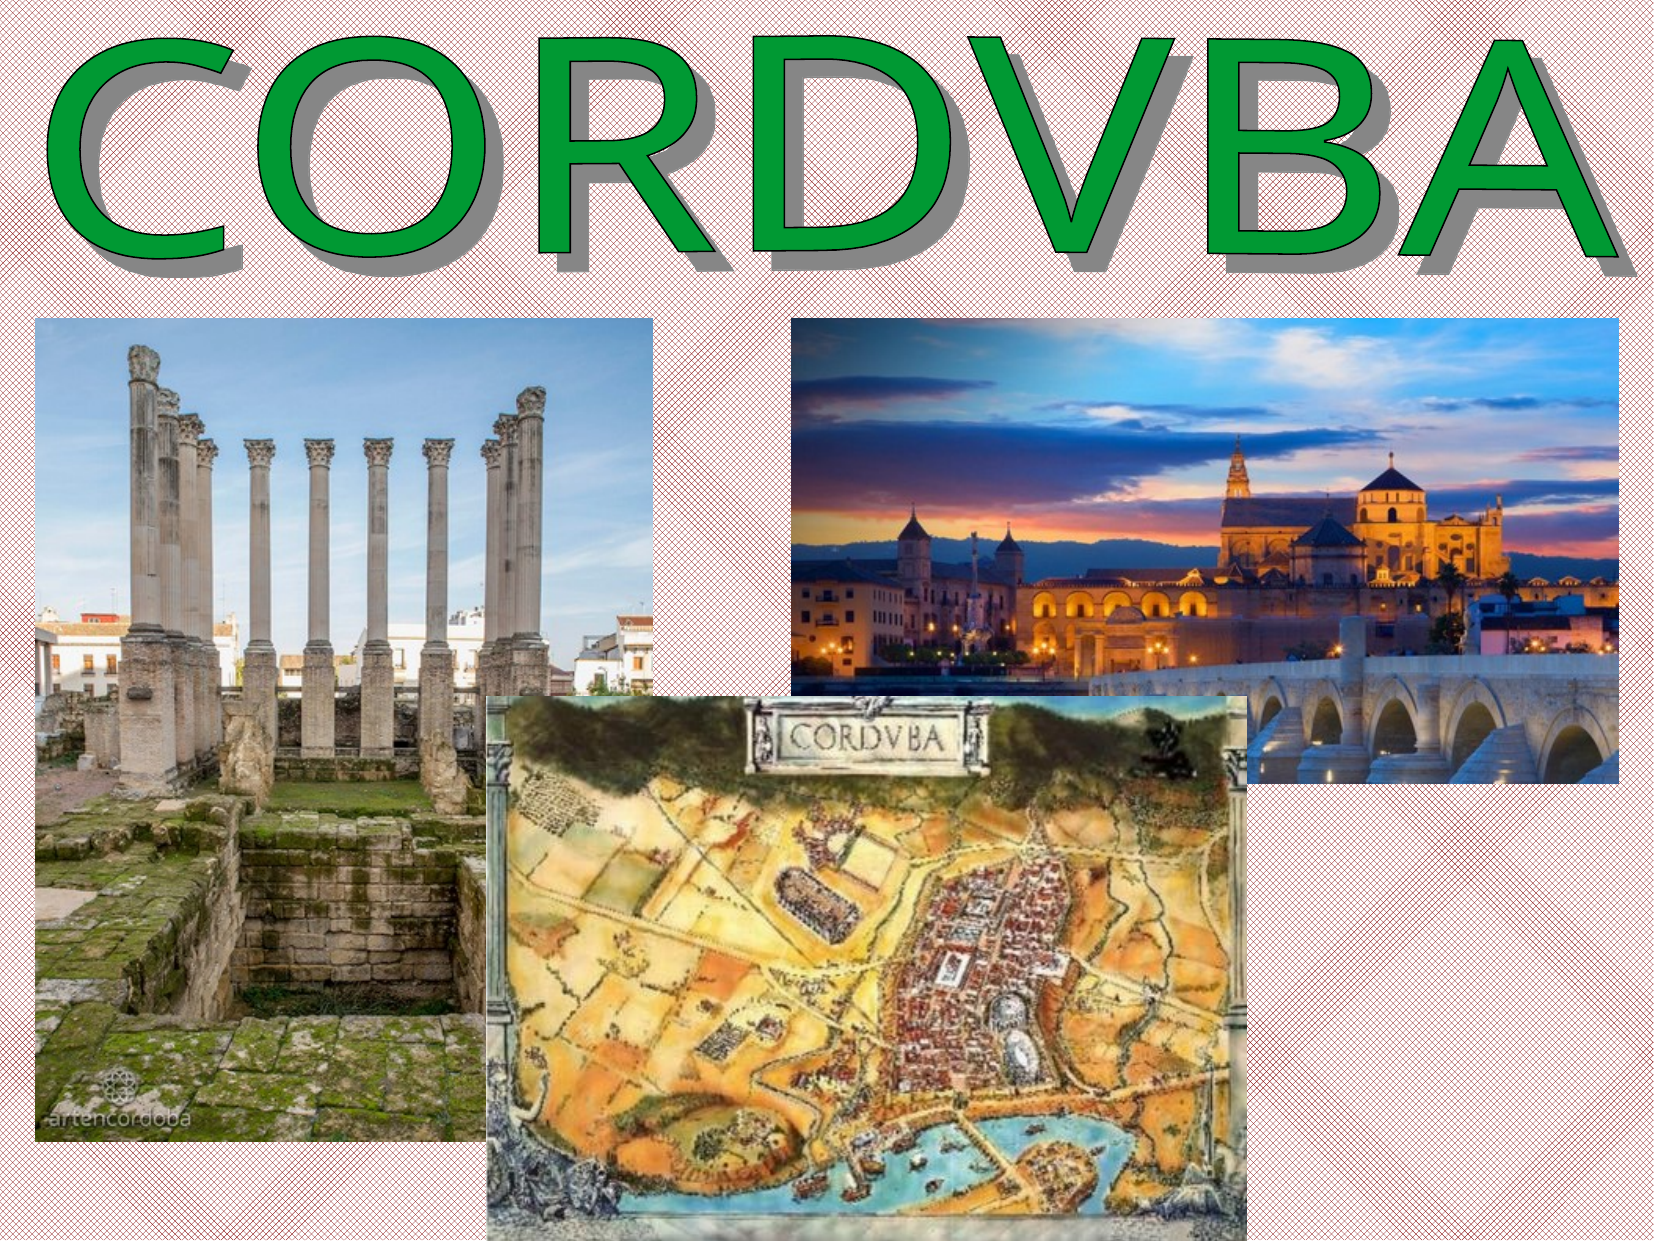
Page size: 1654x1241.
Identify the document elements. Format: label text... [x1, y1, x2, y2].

text_box CORDVBA [47, 38, 234, 259]
text_box CORDVBA [1398, 40, 1619, 257]
picture [35, 318, 1619, 1241]
text_box CORDVBA [753, 35, 951, 251]
text_box CORDVBA [1207, 38, 1380, 255]
text_box CORDVBA [967, 36, 1175, 253]
text_box CORDVBA [257, 36, 485, 258]
text_box CORDVBA [539, 37, 715, 253]
